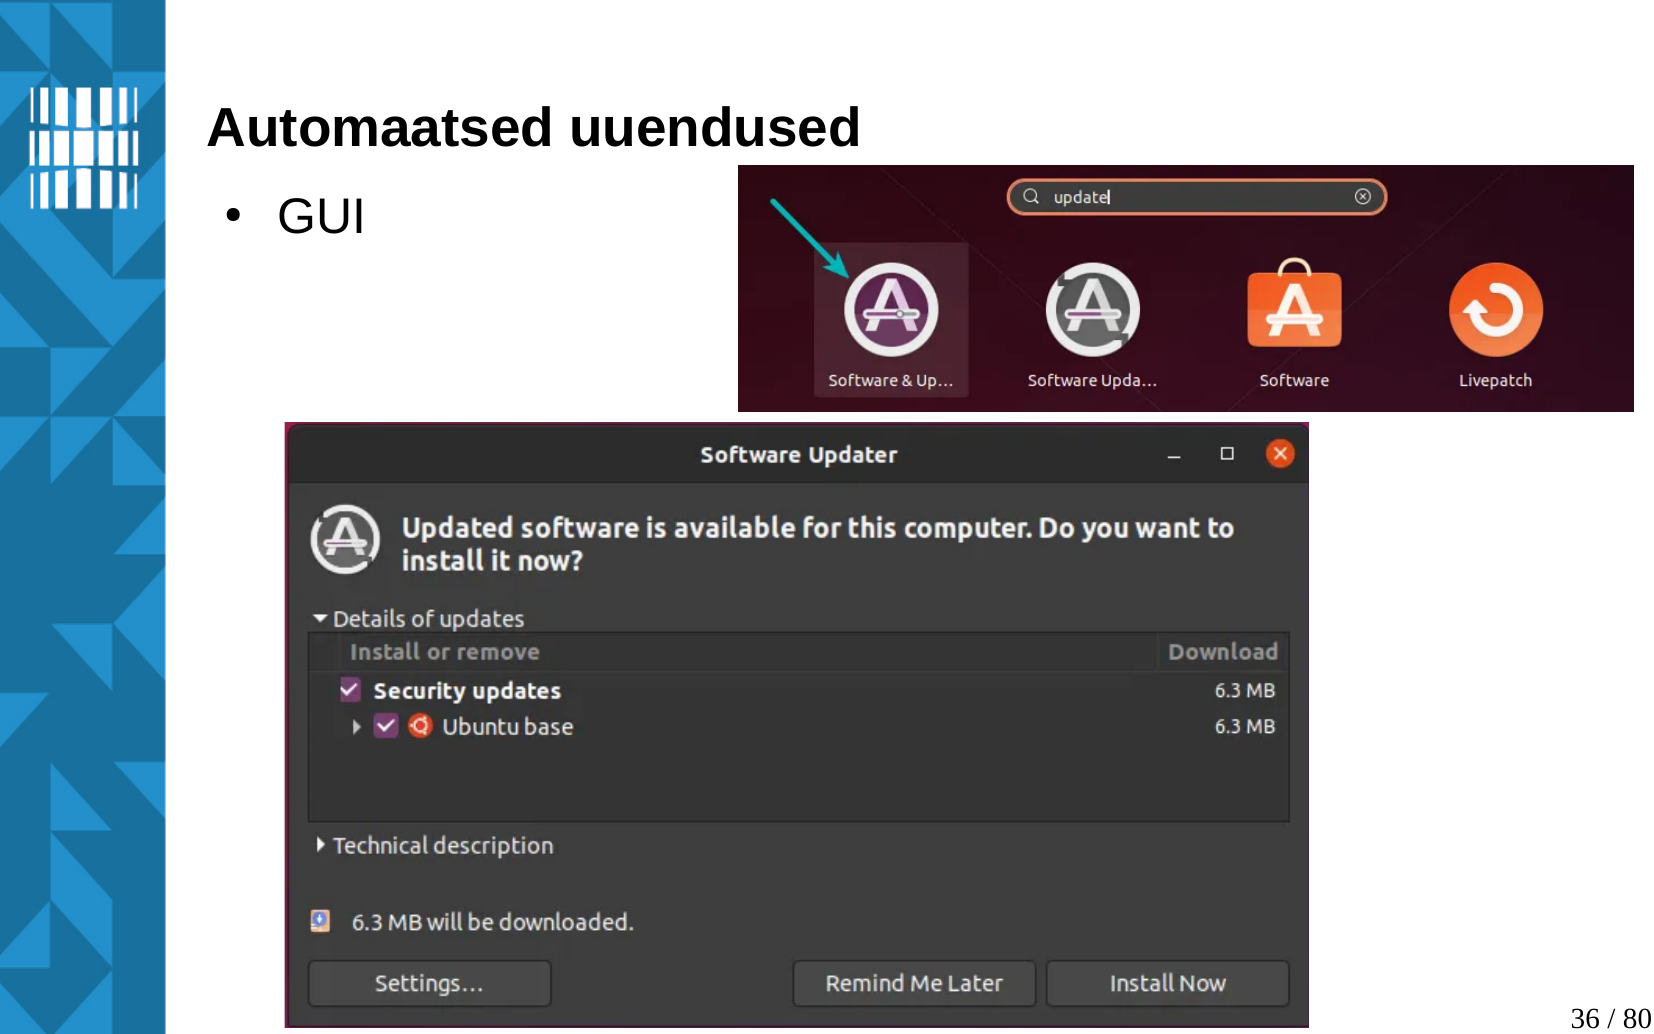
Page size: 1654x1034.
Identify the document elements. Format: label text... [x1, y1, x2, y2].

title Automaatsed uuendused [206, 41, 1654, 214]
picture [284, 422, 1309, 1028]
list GUI [206, 188, 414, 266]
picture [738, 165, 1634, 412]
